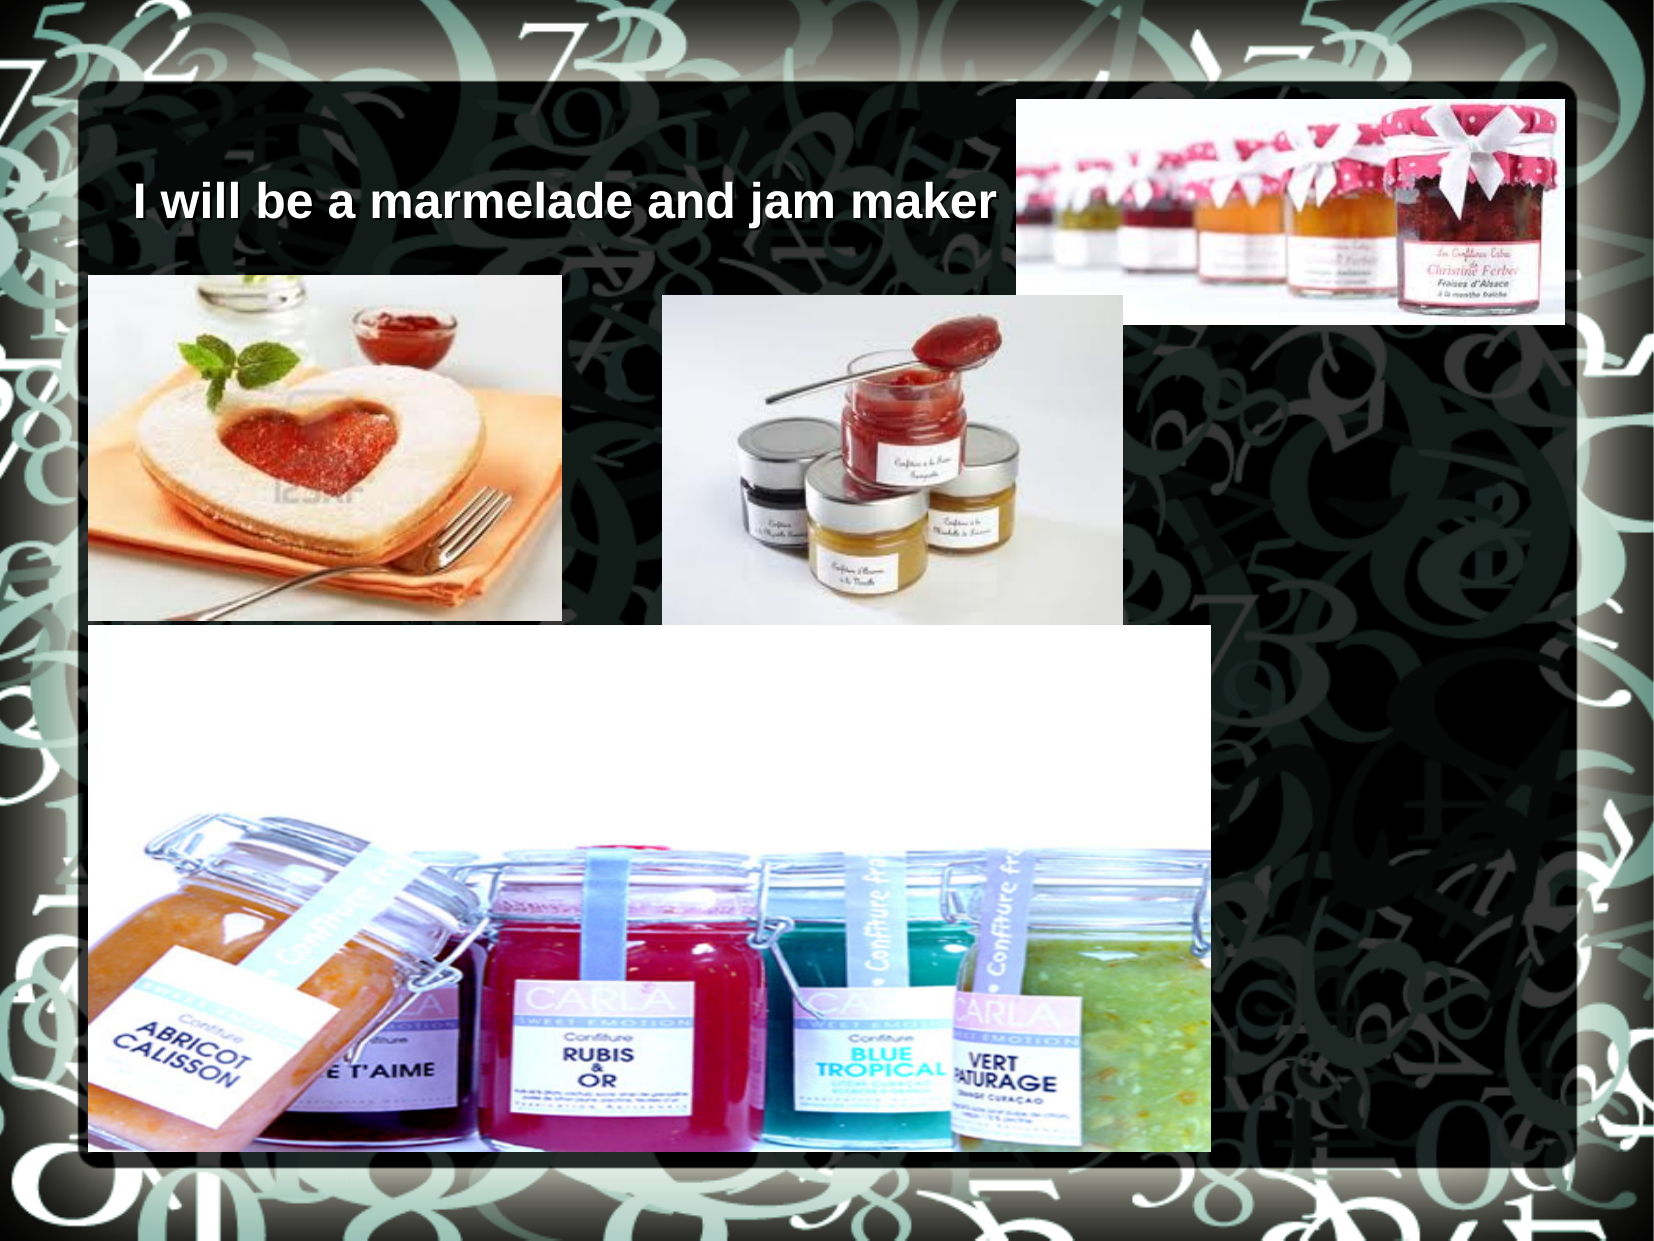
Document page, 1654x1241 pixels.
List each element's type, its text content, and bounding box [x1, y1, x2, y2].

picture [0, 0, 1654, 1241]
text_box I will be a marmelade and jam maker [118, 165, 1016, 238]
